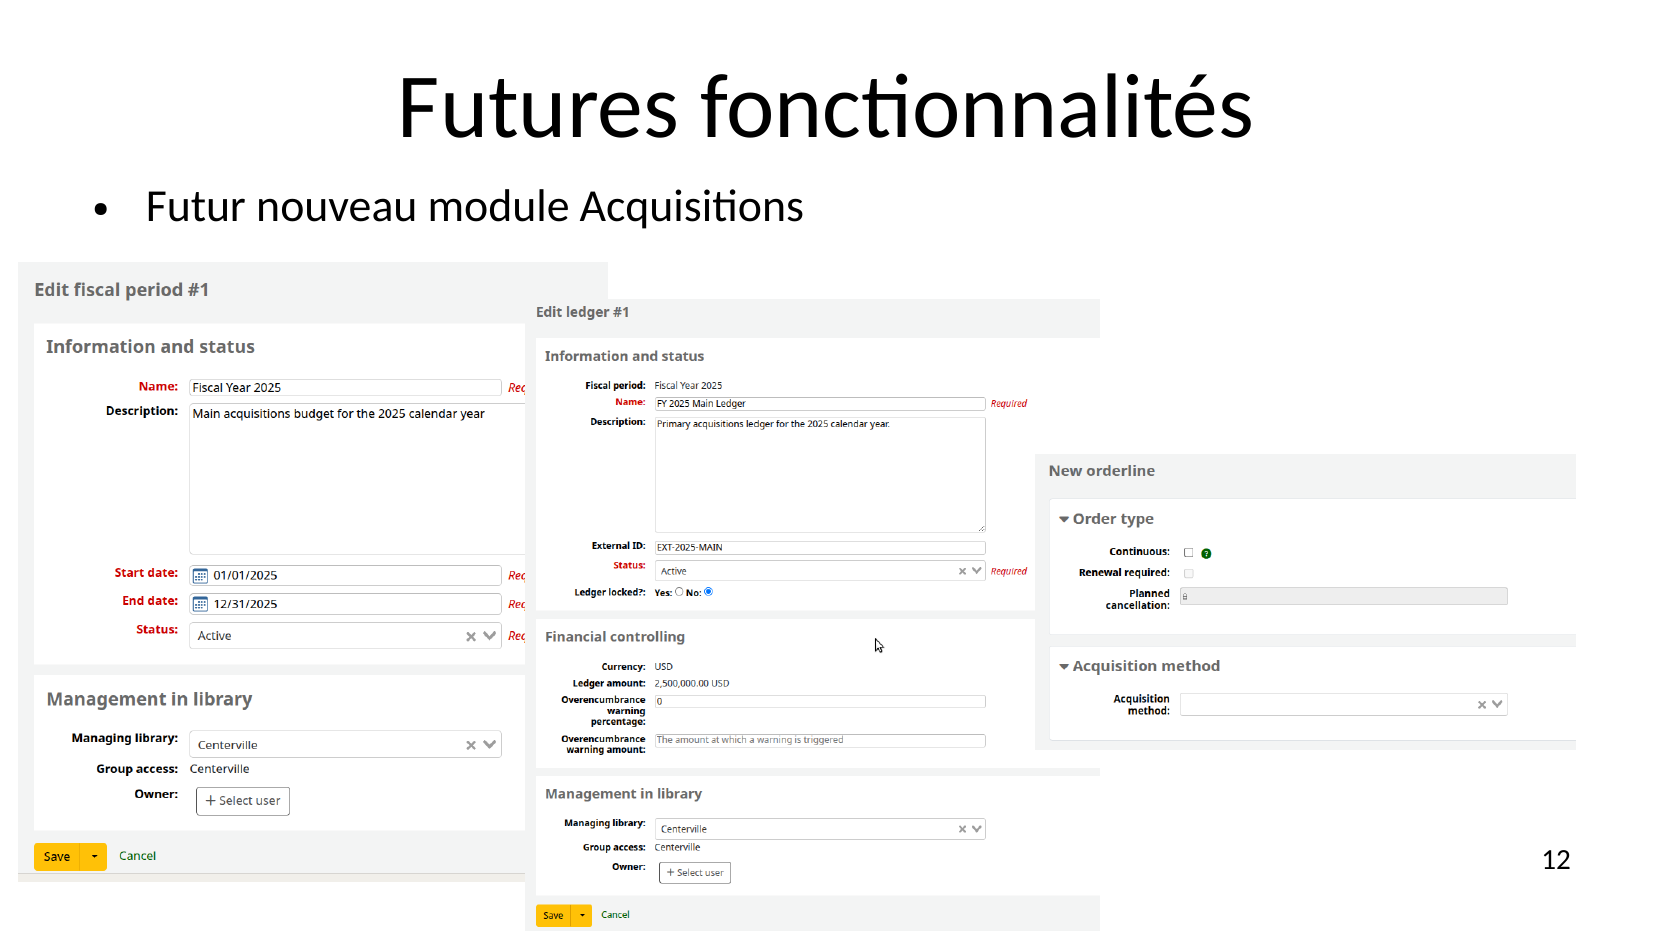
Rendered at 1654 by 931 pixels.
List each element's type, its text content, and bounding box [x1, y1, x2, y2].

list Futur nouveau module Acquisitions [75, 187, 1564, 727]
picture [18, 262, 1576, 931]
title Futures fonctionnalités [82, 37, 1571, 193]
